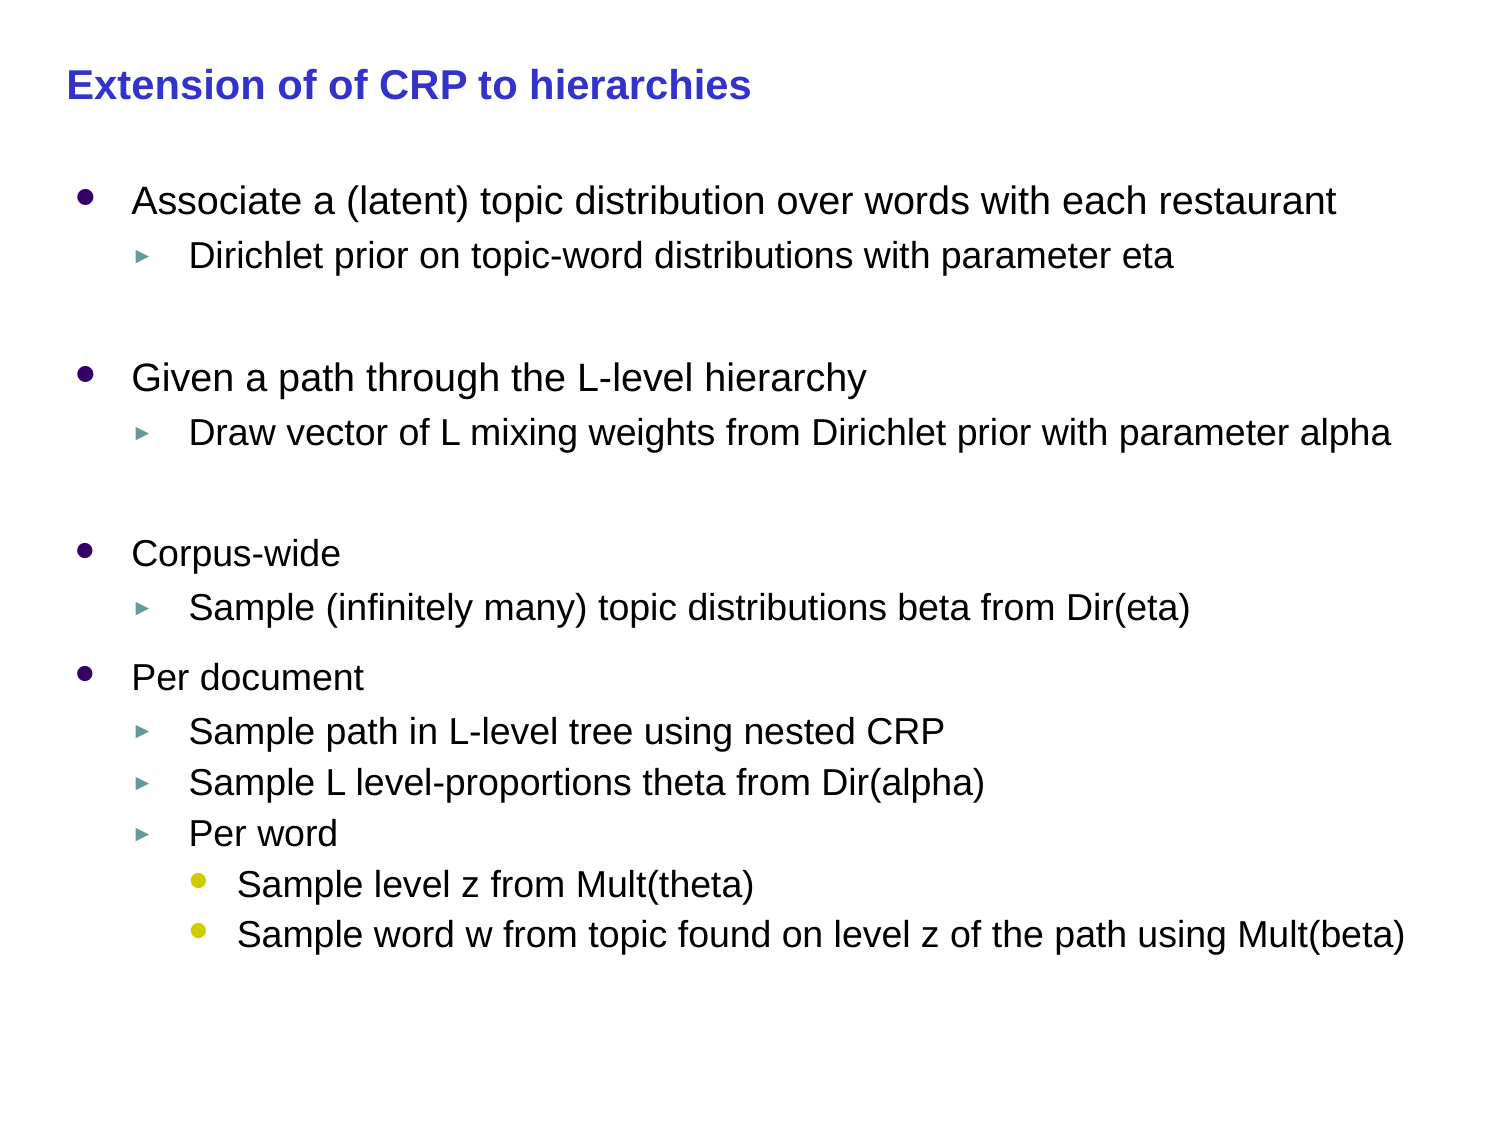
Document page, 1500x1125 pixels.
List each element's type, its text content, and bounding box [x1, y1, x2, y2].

list Associate a (latent) topic distribution over words with each restaurant Dirichlet prior on topic-word distributions with parameter eta Given a path through the L-level hierarchy Draw vector of L mixing weights from Dirichlet prior with parameter alpha Corpus-wide Sample (infinitely many) topic distributions beta from Dir(eta) Per document Sample path in L-level tree using nested CRP Sample L level-proportions theta from Dir(alpha) Per word Sample level z from Mult(theta) Sample word w from topic found on level z of the path using Mult(beta) [75, 178, 1425, 1125]
title Extension of of CRP to hierarchies [51, 46, 1459, 123]
